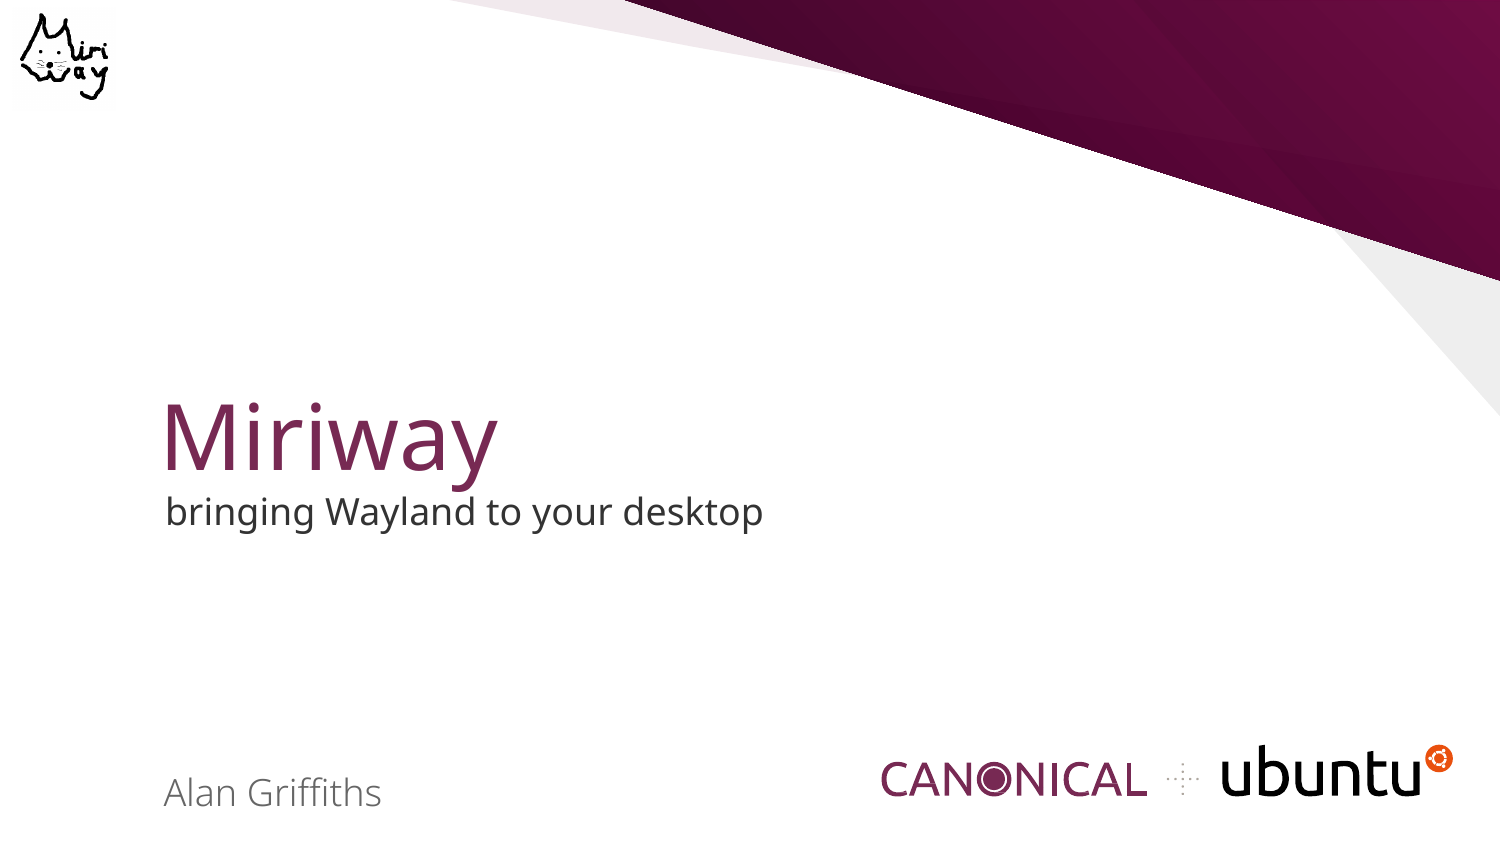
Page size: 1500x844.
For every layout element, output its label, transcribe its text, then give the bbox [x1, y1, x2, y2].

picture [12, 7, 116, 111]
subtitle bringing Wayland to your desktop [164, 481, 1239, 630]
title Miriway [159, 188, 1341, 489]
subtitle Alan Griffiths [152, 754, 850, 821]
